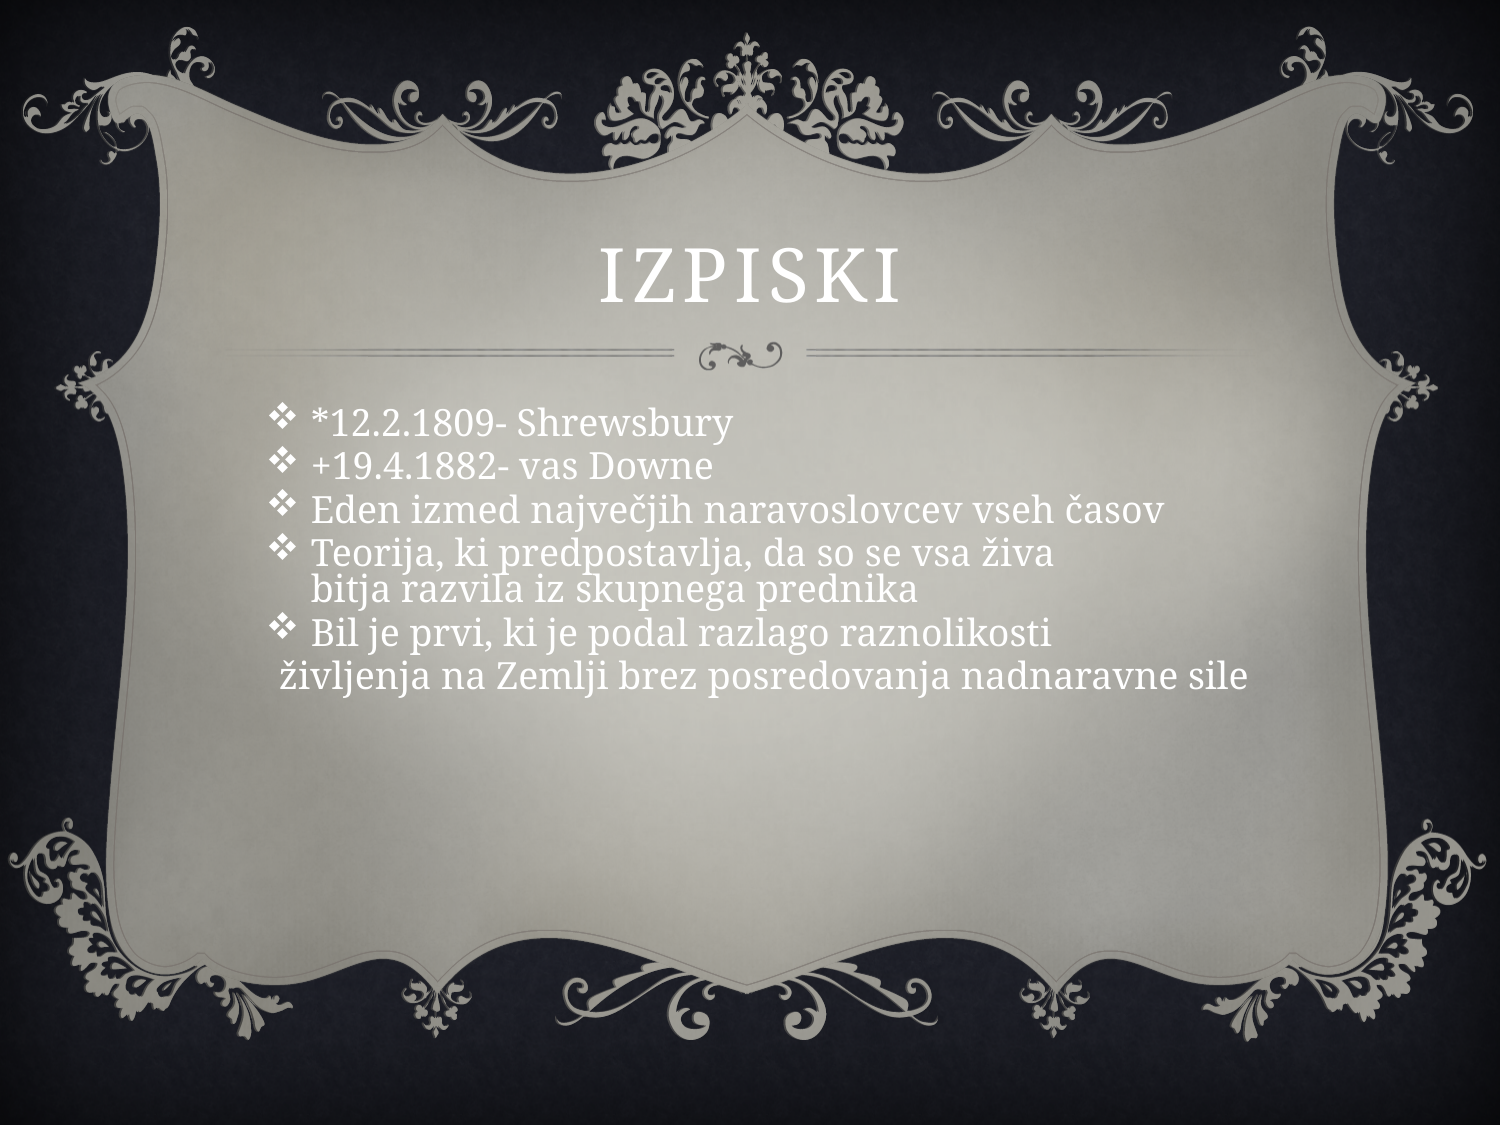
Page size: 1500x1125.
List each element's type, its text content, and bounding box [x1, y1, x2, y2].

list *12.2.1809- Shrewsbury +19.4.1882- vas Downe Eden izmed največjih naravoslovcev vseh časov Teorija, ki predpostavlja, da so se vsa živa bitja razvila iz skupnega prednika Bil je prvi, ki je podal razlago raznolikosti življenja na Zemlji brez posredovanja nadnaravne sile [225, 399, 1275, 900]
picture [0, 0, 1500, 1125]
title IZPISKI [225, 212, 1275, 325]
